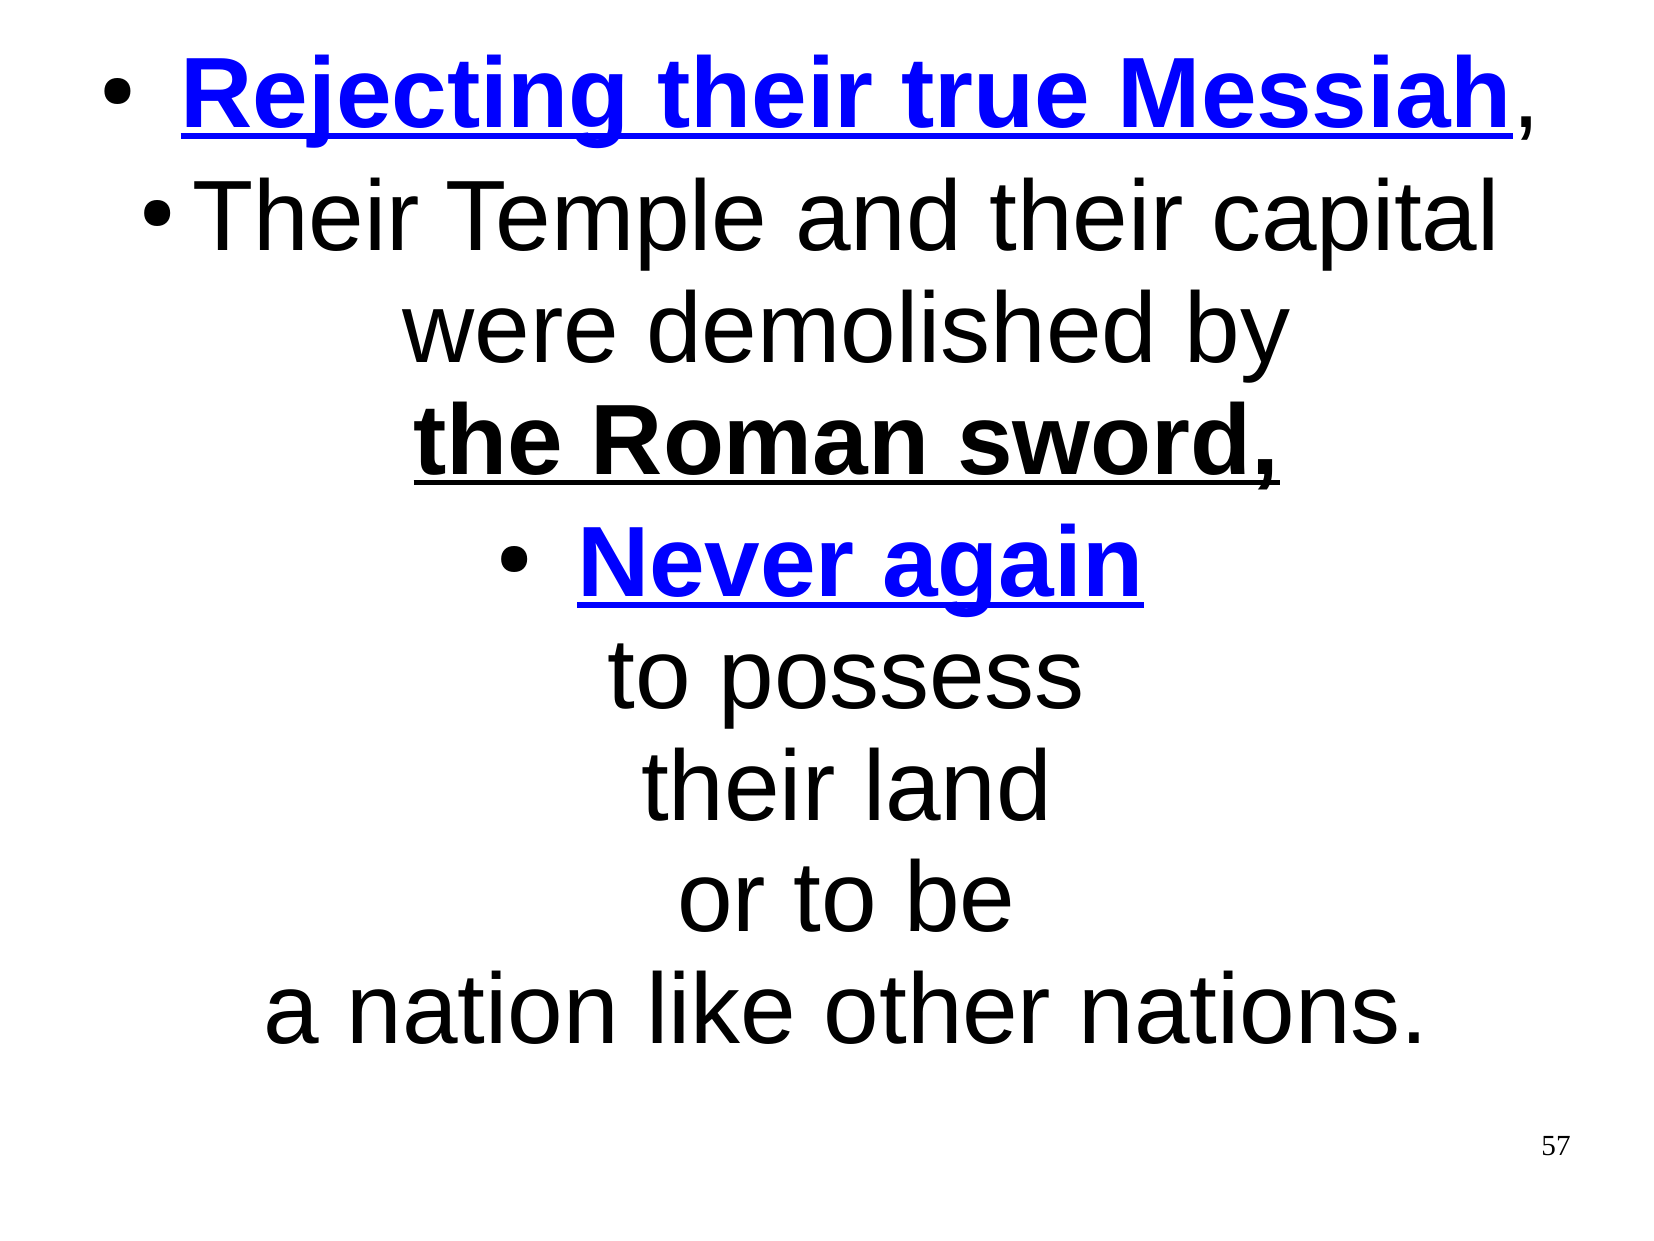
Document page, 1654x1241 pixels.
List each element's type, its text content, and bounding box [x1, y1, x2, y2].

list Rejecting their true Messiah, Their Temple and their capital were demolished by the Roman sword, Never again to possess their land or to be a nation like other nations. [37, 37, 1613, 1238]
